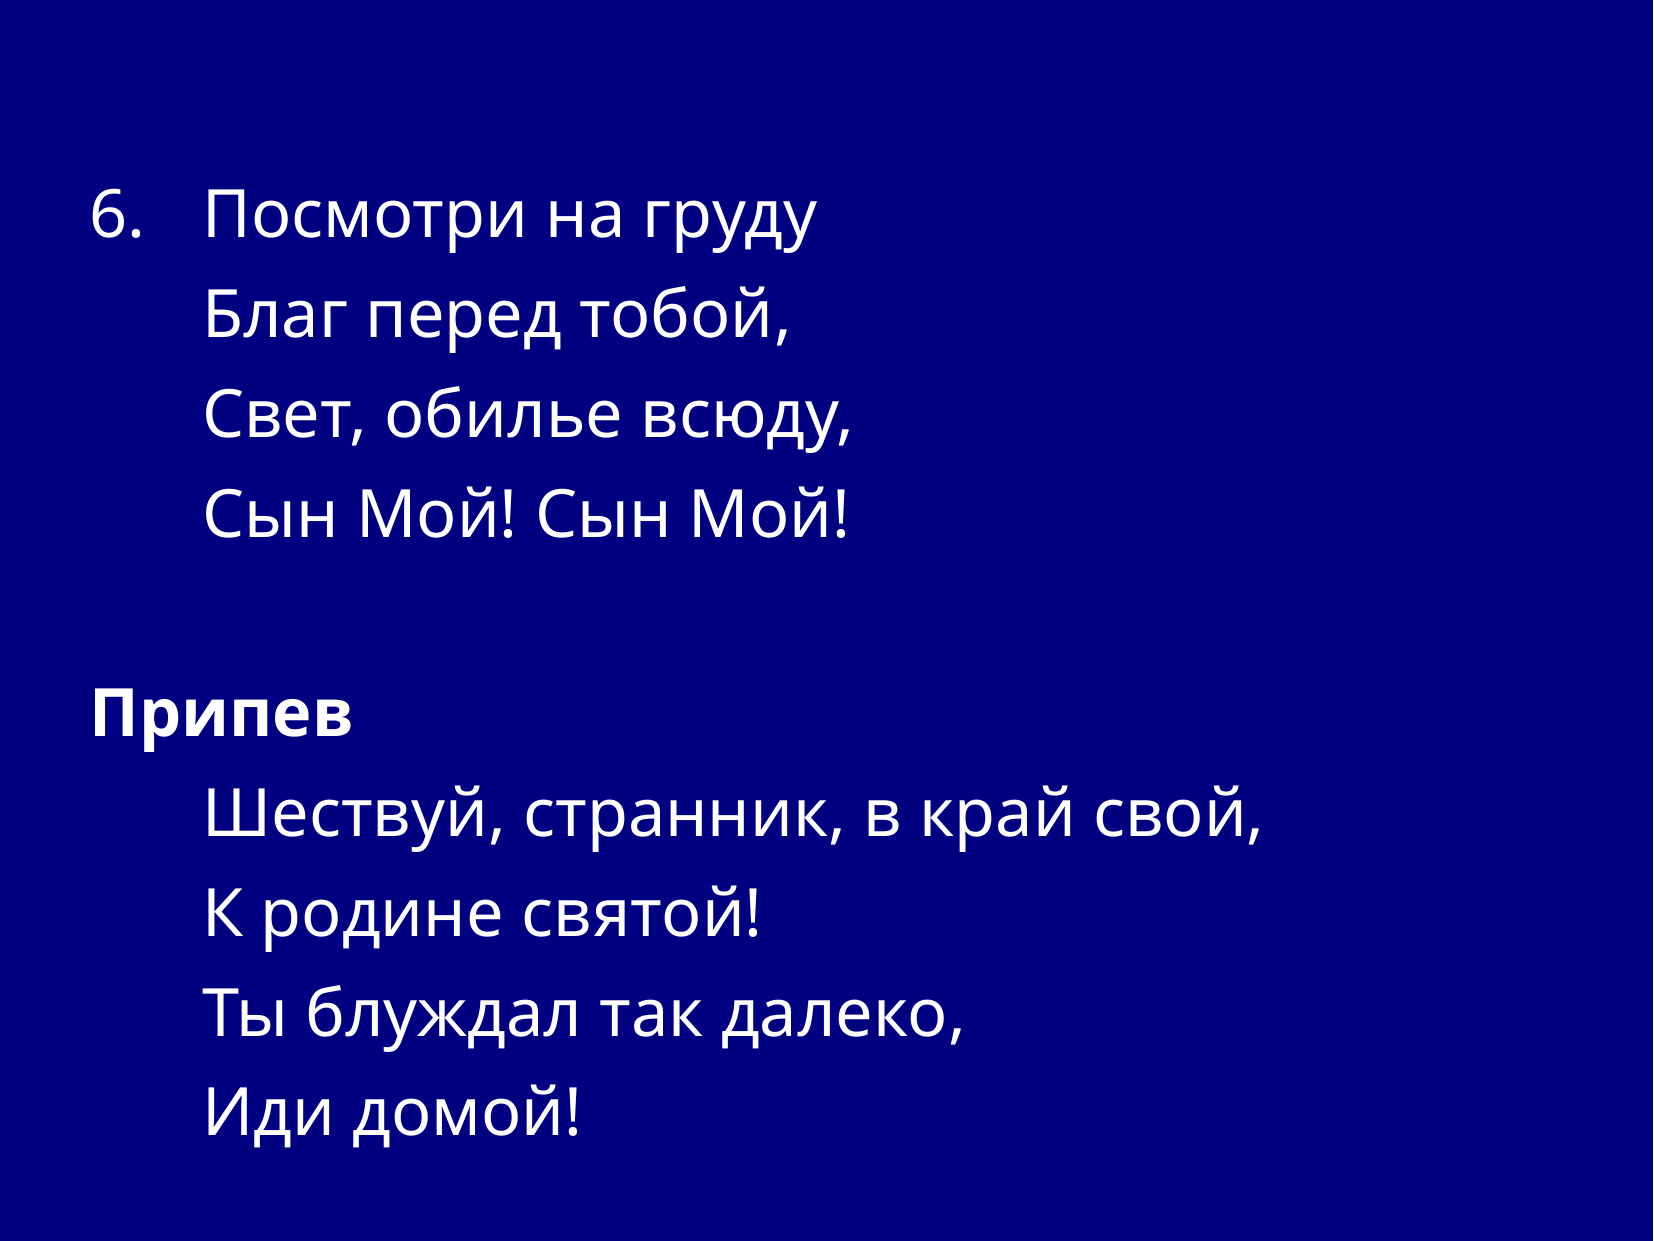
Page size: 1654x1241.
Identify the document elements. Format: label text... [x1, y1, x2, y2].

text_box 6. Посмотри на груду Благ перед тобой, Свет, обилье всюду, Сын Мой! Сын Мой! Припев Шествуй, странник, в край свой, К родине святой! Ты блуждал так далеко, Иди домой! [75, 150, 1576, 1163]
